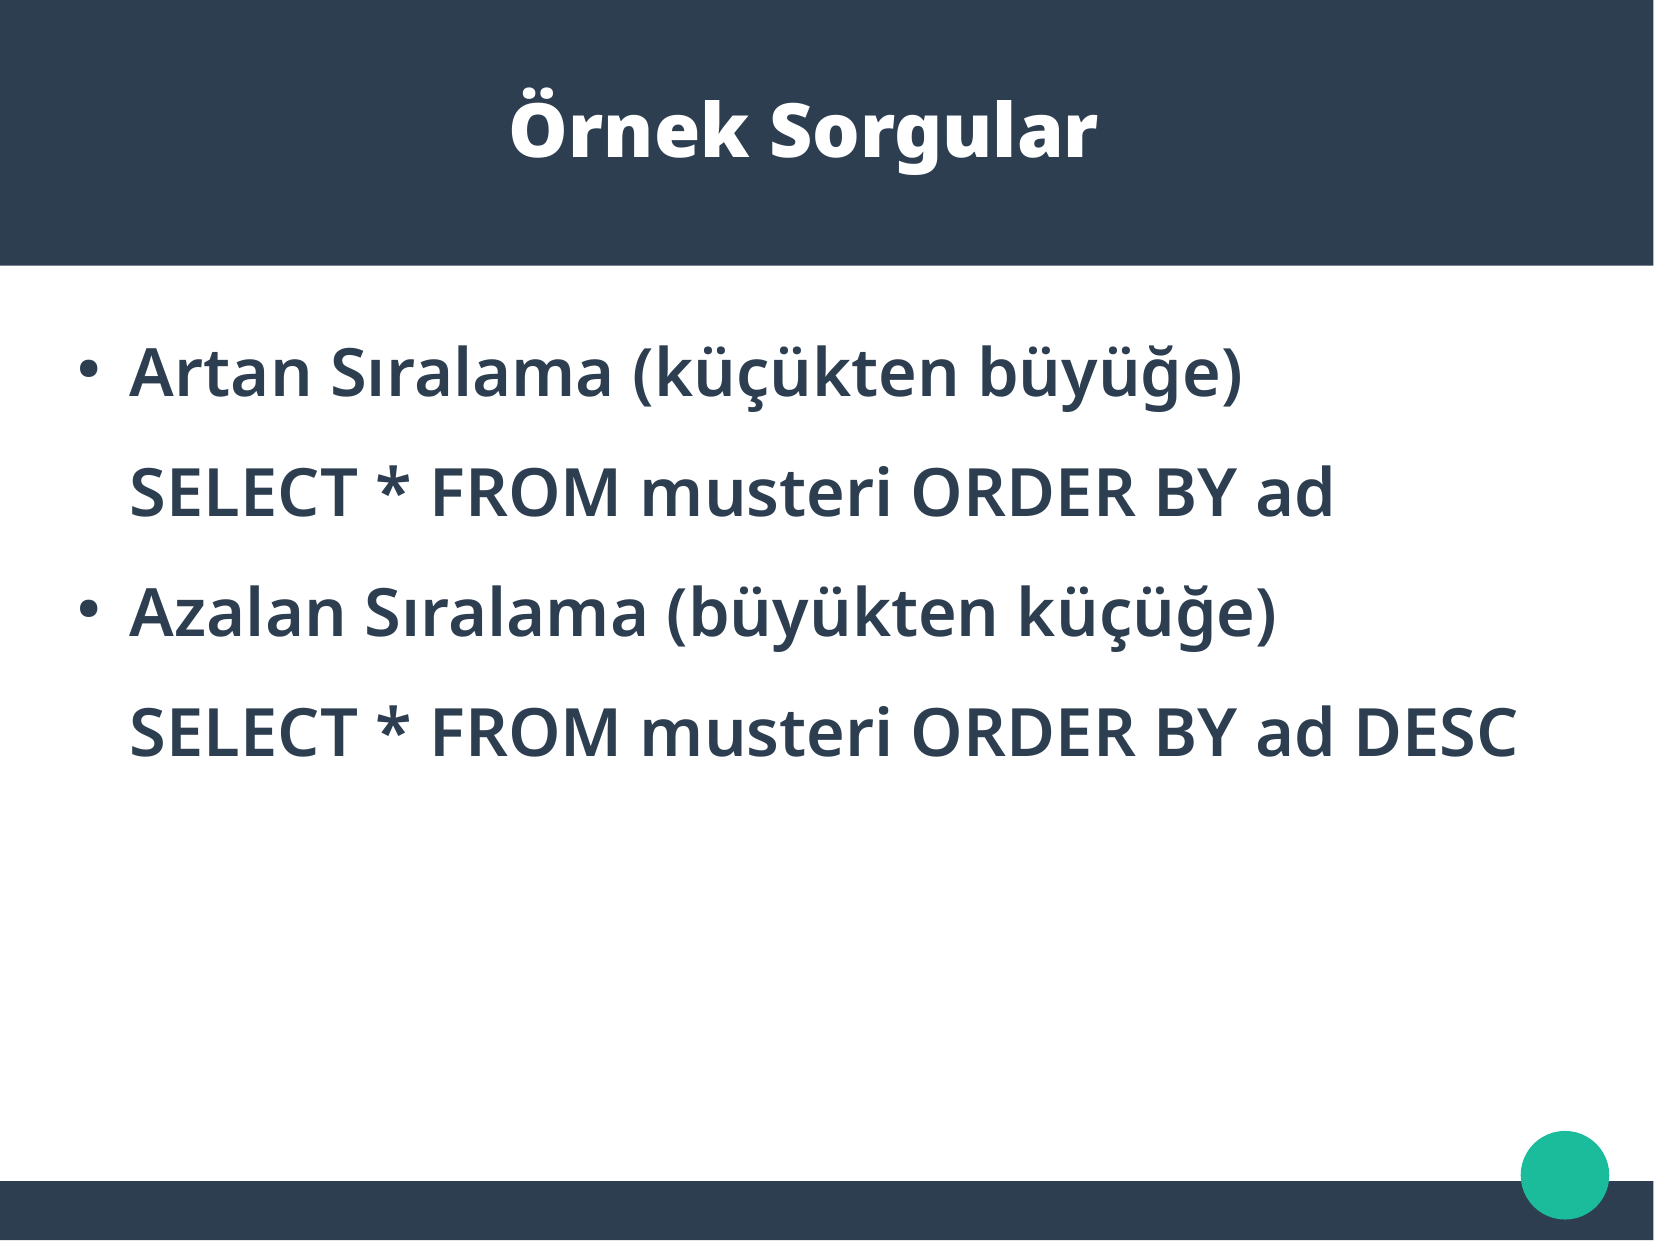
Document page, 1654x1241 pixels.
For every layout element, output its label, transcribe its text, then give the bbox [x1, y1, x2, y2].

list Artan Sıralama (küçükten büyüğe) SELECT * FROM musteri ORDER BY ad Azalan Sıralama (büyükten küçüğe) SELECT * FROM musteri ORDER BY ad DESC [59, 324, 1595, 1152]
title Örnek Sorgular [59, 49, 1595, 207]
